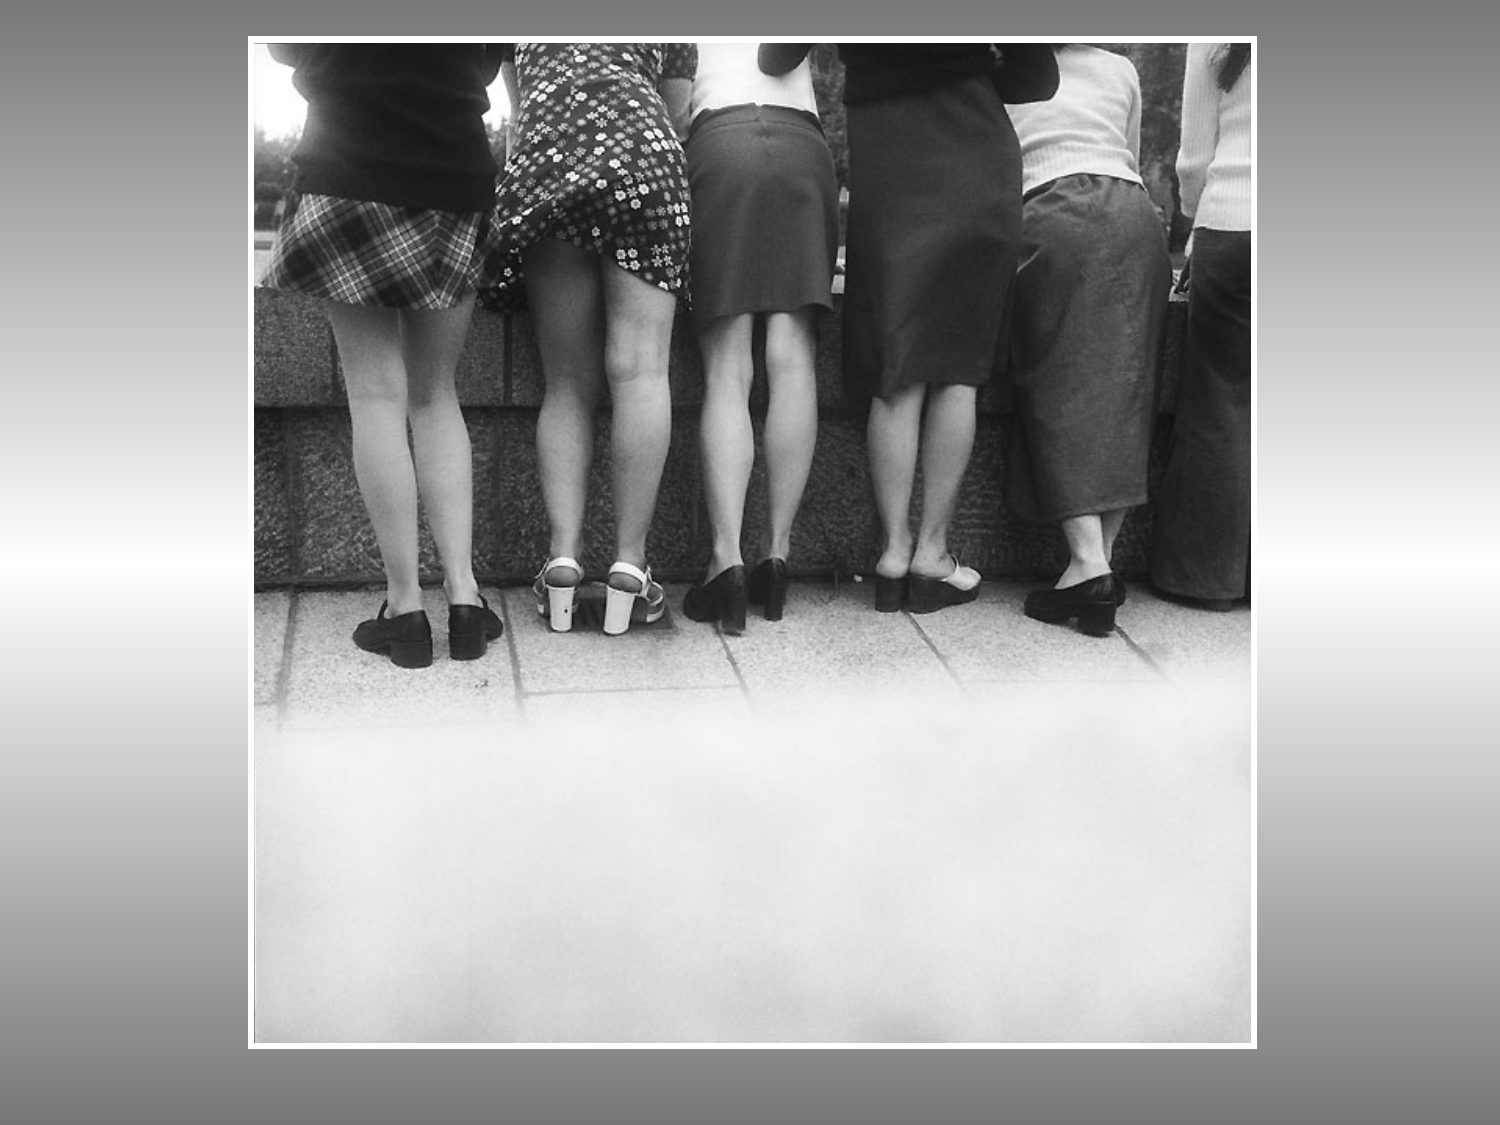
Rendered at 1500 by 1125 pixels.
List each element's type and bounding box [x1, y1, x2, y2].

picture [253, 42, 1251, 1043]
